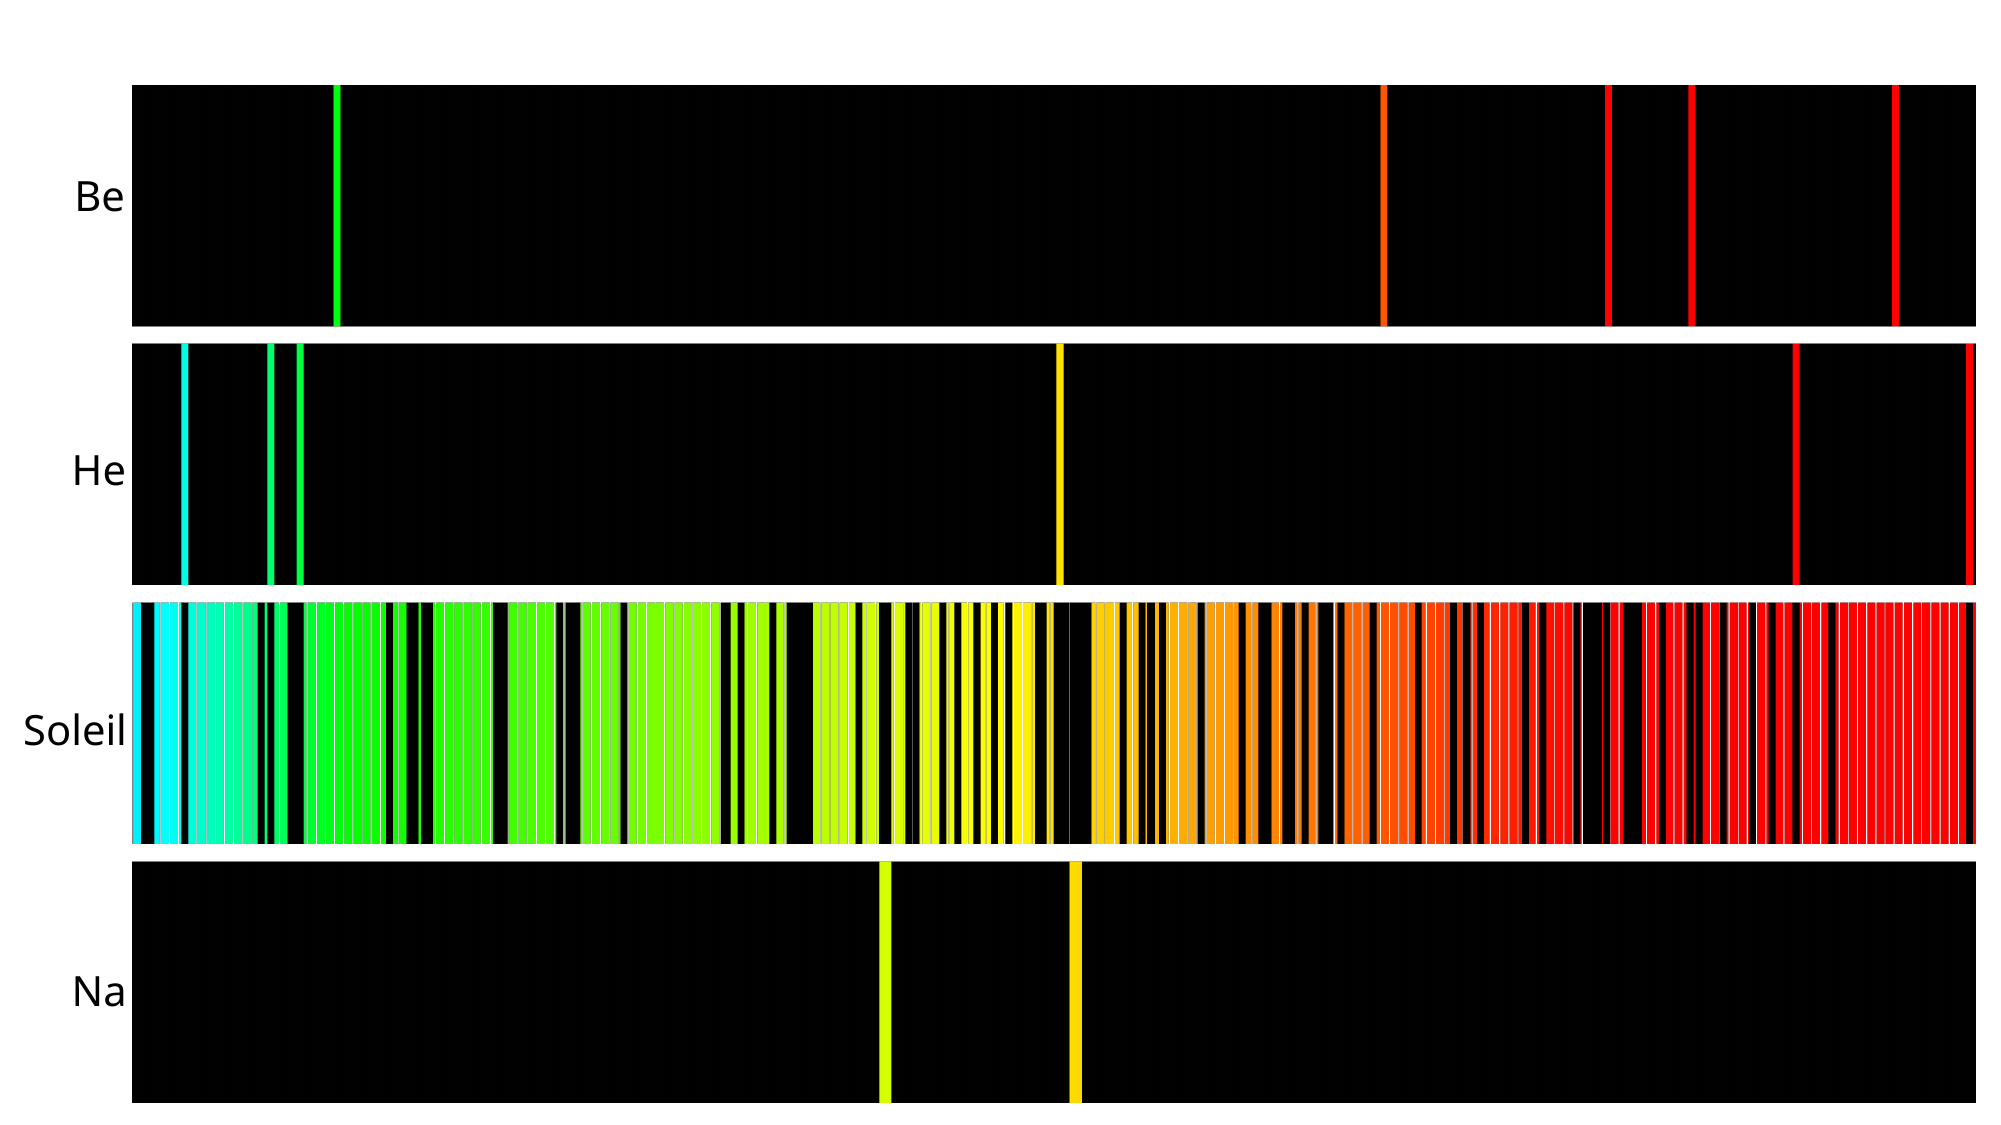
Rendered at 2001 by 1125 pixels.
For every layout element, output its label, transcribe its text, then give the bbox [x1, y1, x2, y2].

text_box Soleil [8, 696, 142, 762]
picture [132, 85, 1976, 1115]
text_box He [56, 435, 141, 501]
text_box Be [59, 162, 140, 228]
text_box Na [56, 957, 142, 1023]
